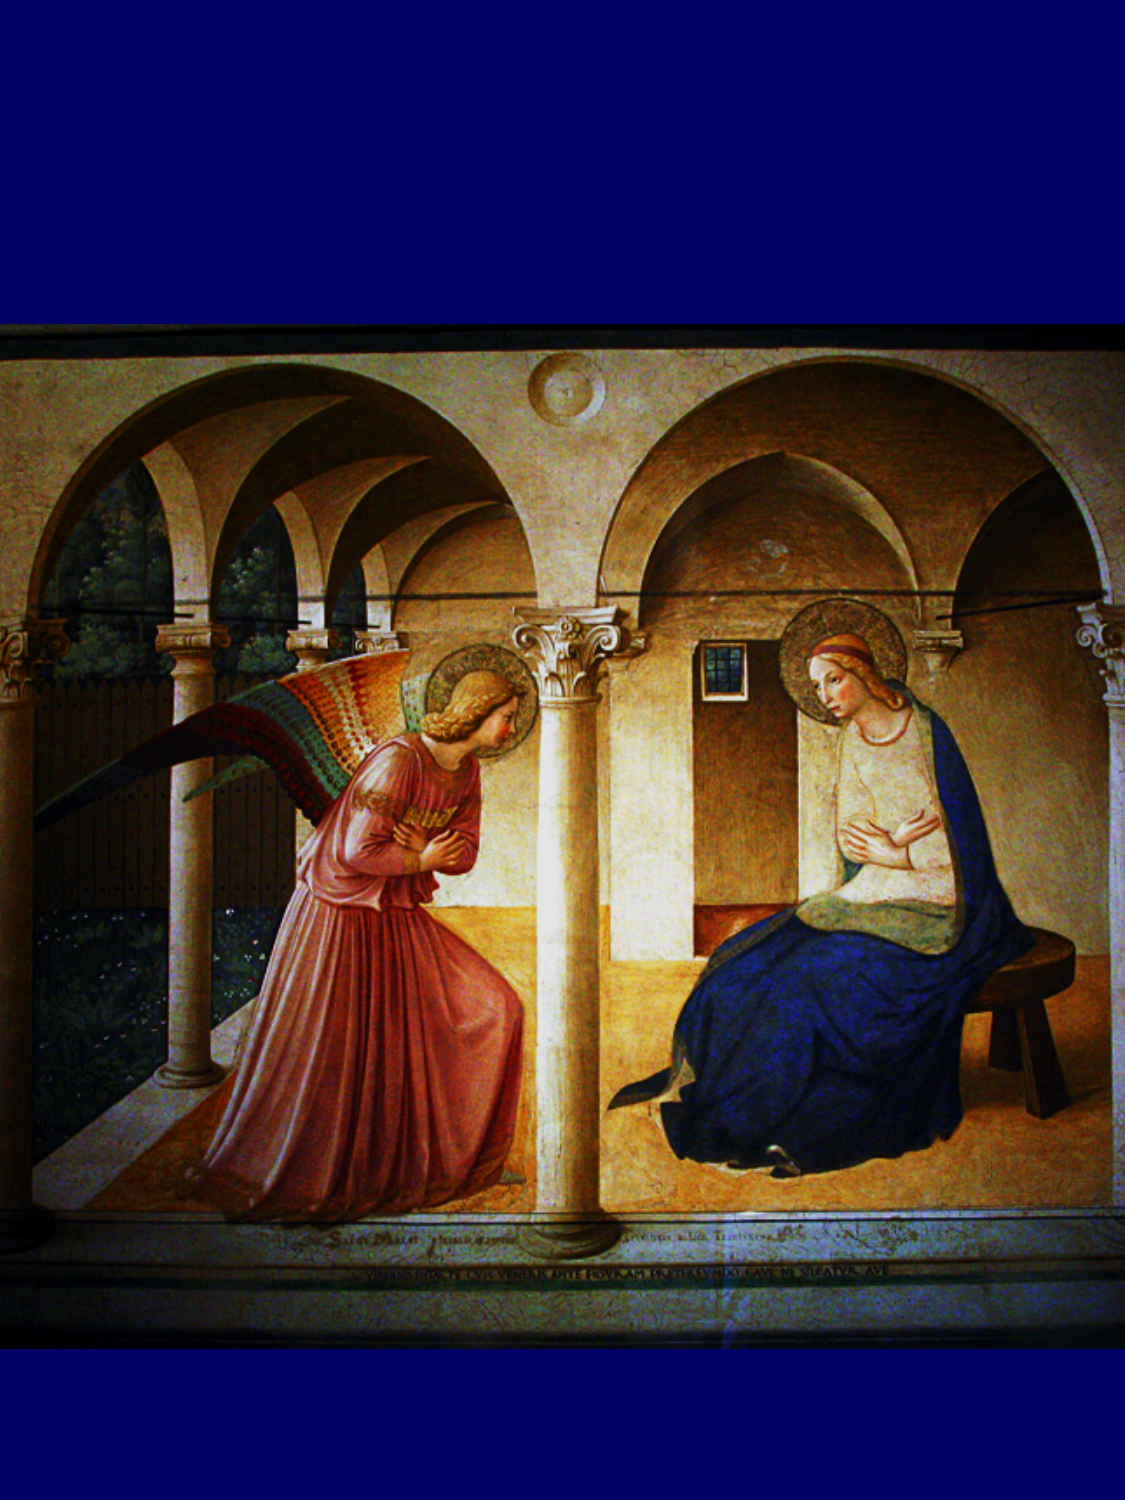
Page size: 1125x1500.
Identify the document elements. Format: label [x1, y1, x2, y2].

picture [0, 324, 1125, 1349]
